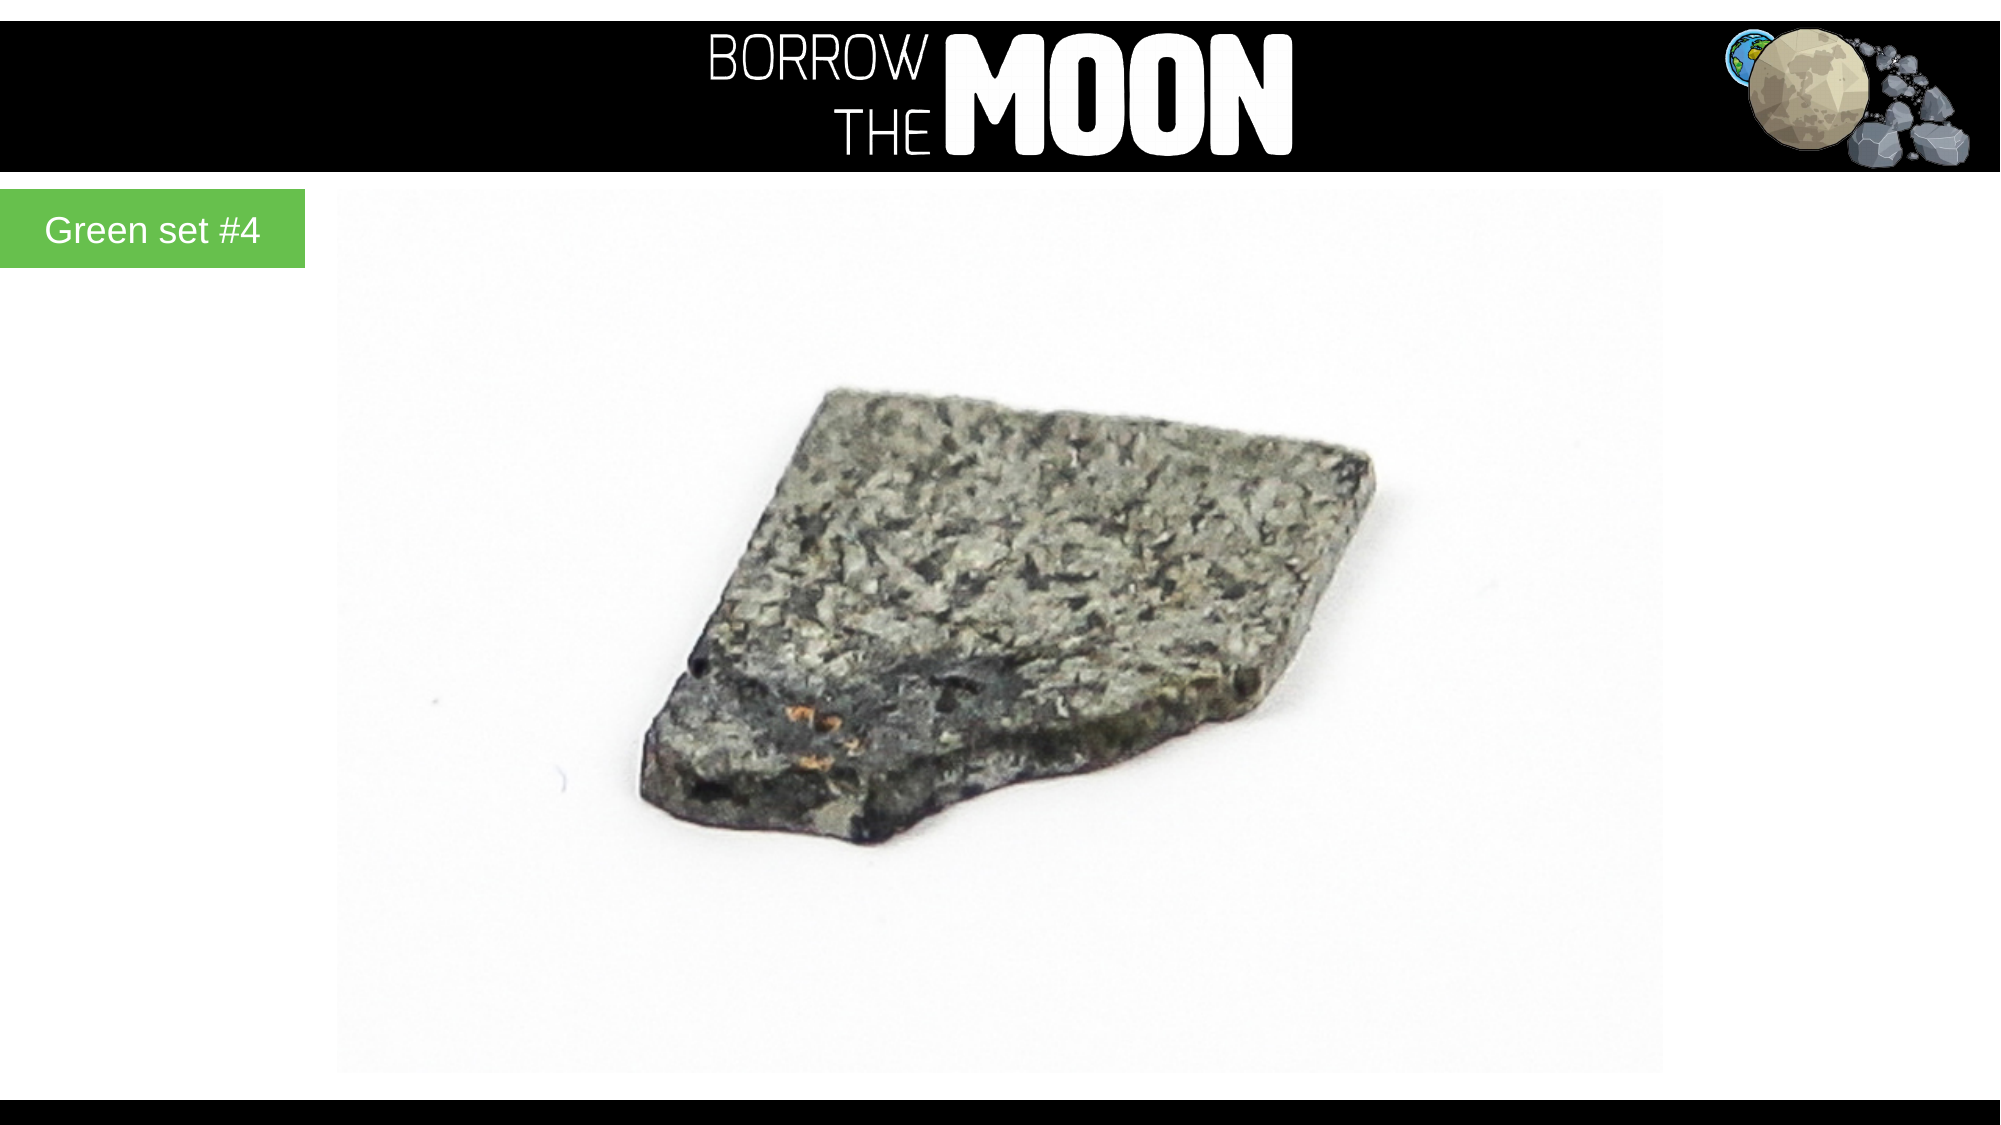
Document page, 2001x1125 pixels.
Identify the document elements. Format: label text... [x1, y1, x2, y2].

text_box Green set #4 [0, 189, 305, 268]
picture [337, 189, 1663, 1073]
